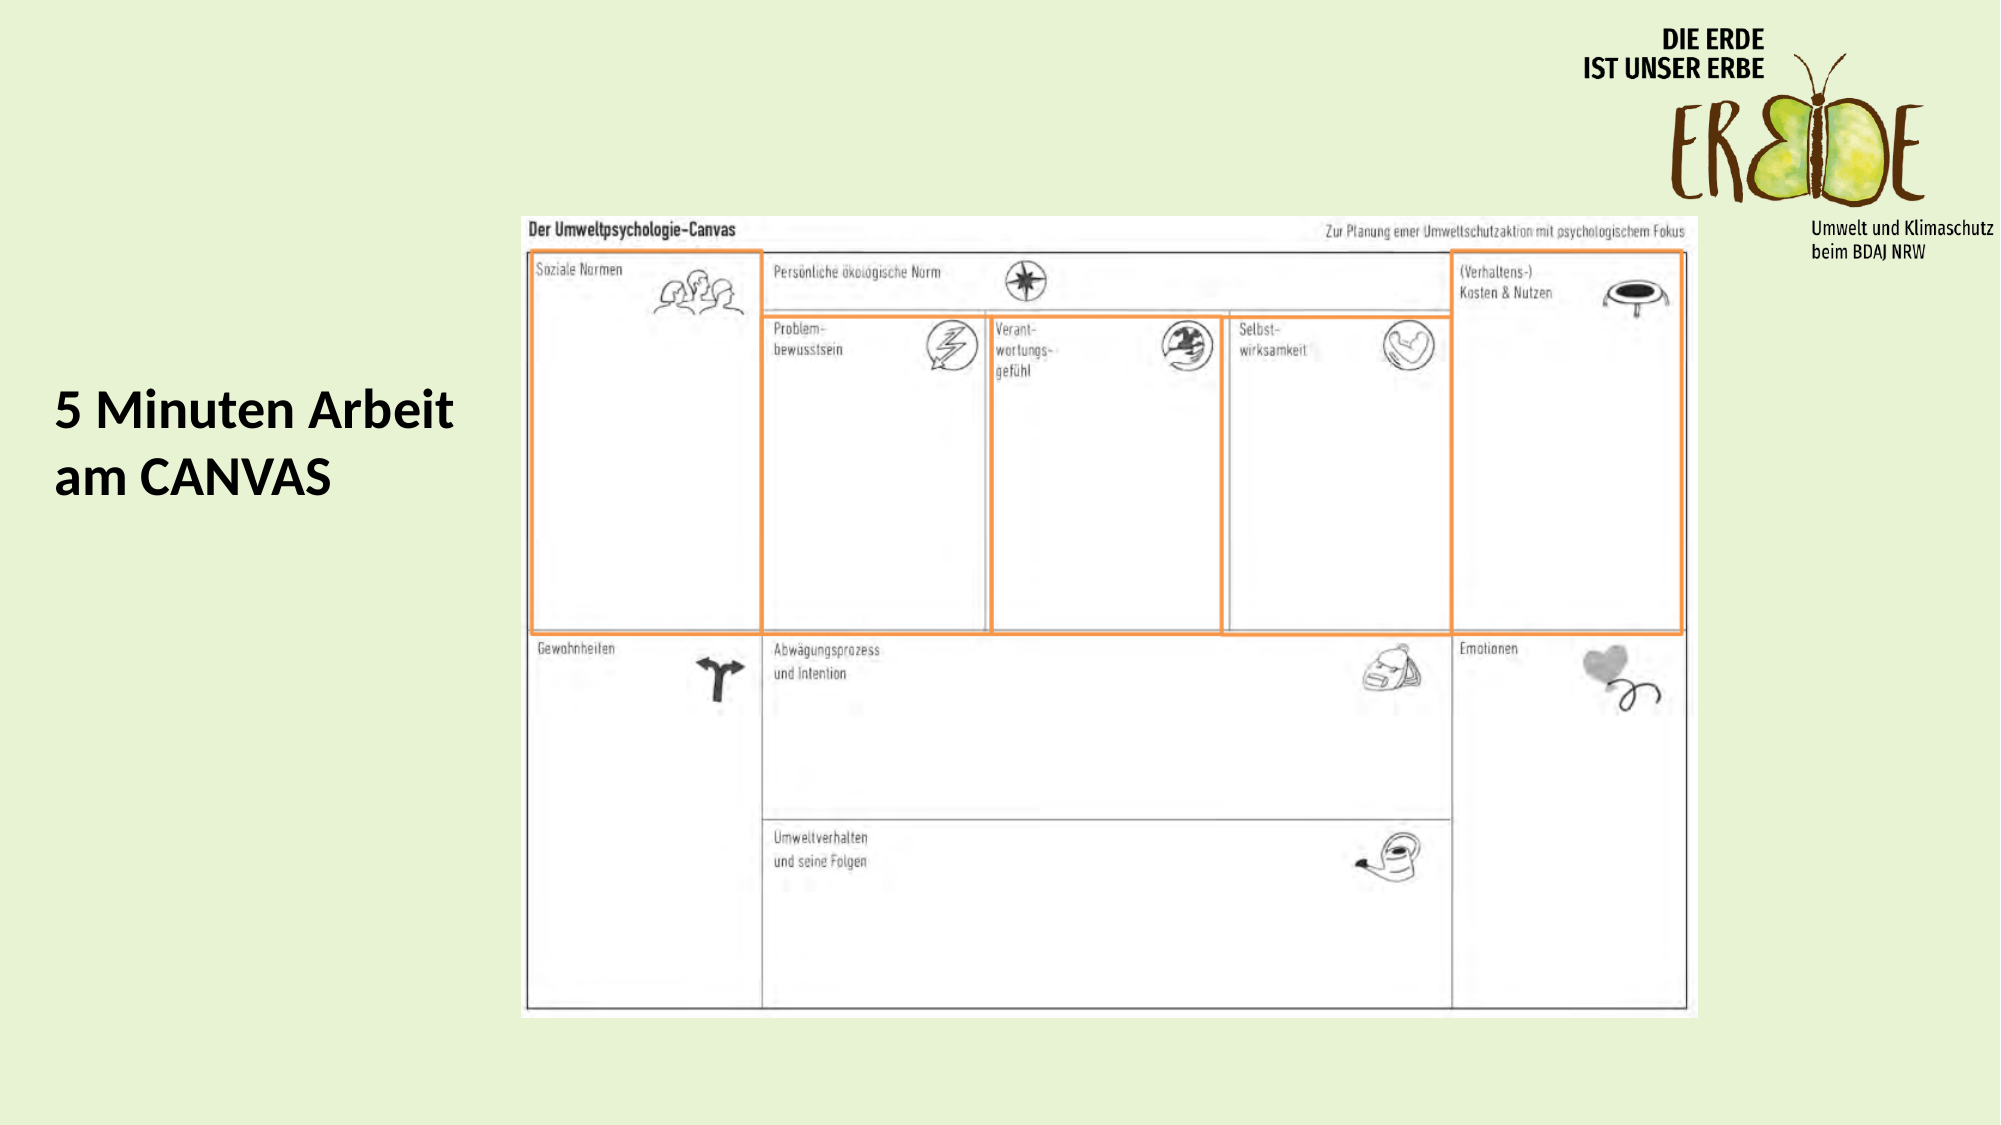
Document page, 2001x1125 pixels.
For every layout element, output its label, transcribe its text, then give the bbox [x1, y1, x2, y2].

text_box 5 Minuten Arbeit am CANVAS [54, 372, 794, 422]
picture [521, 216, 1698, 1018]
